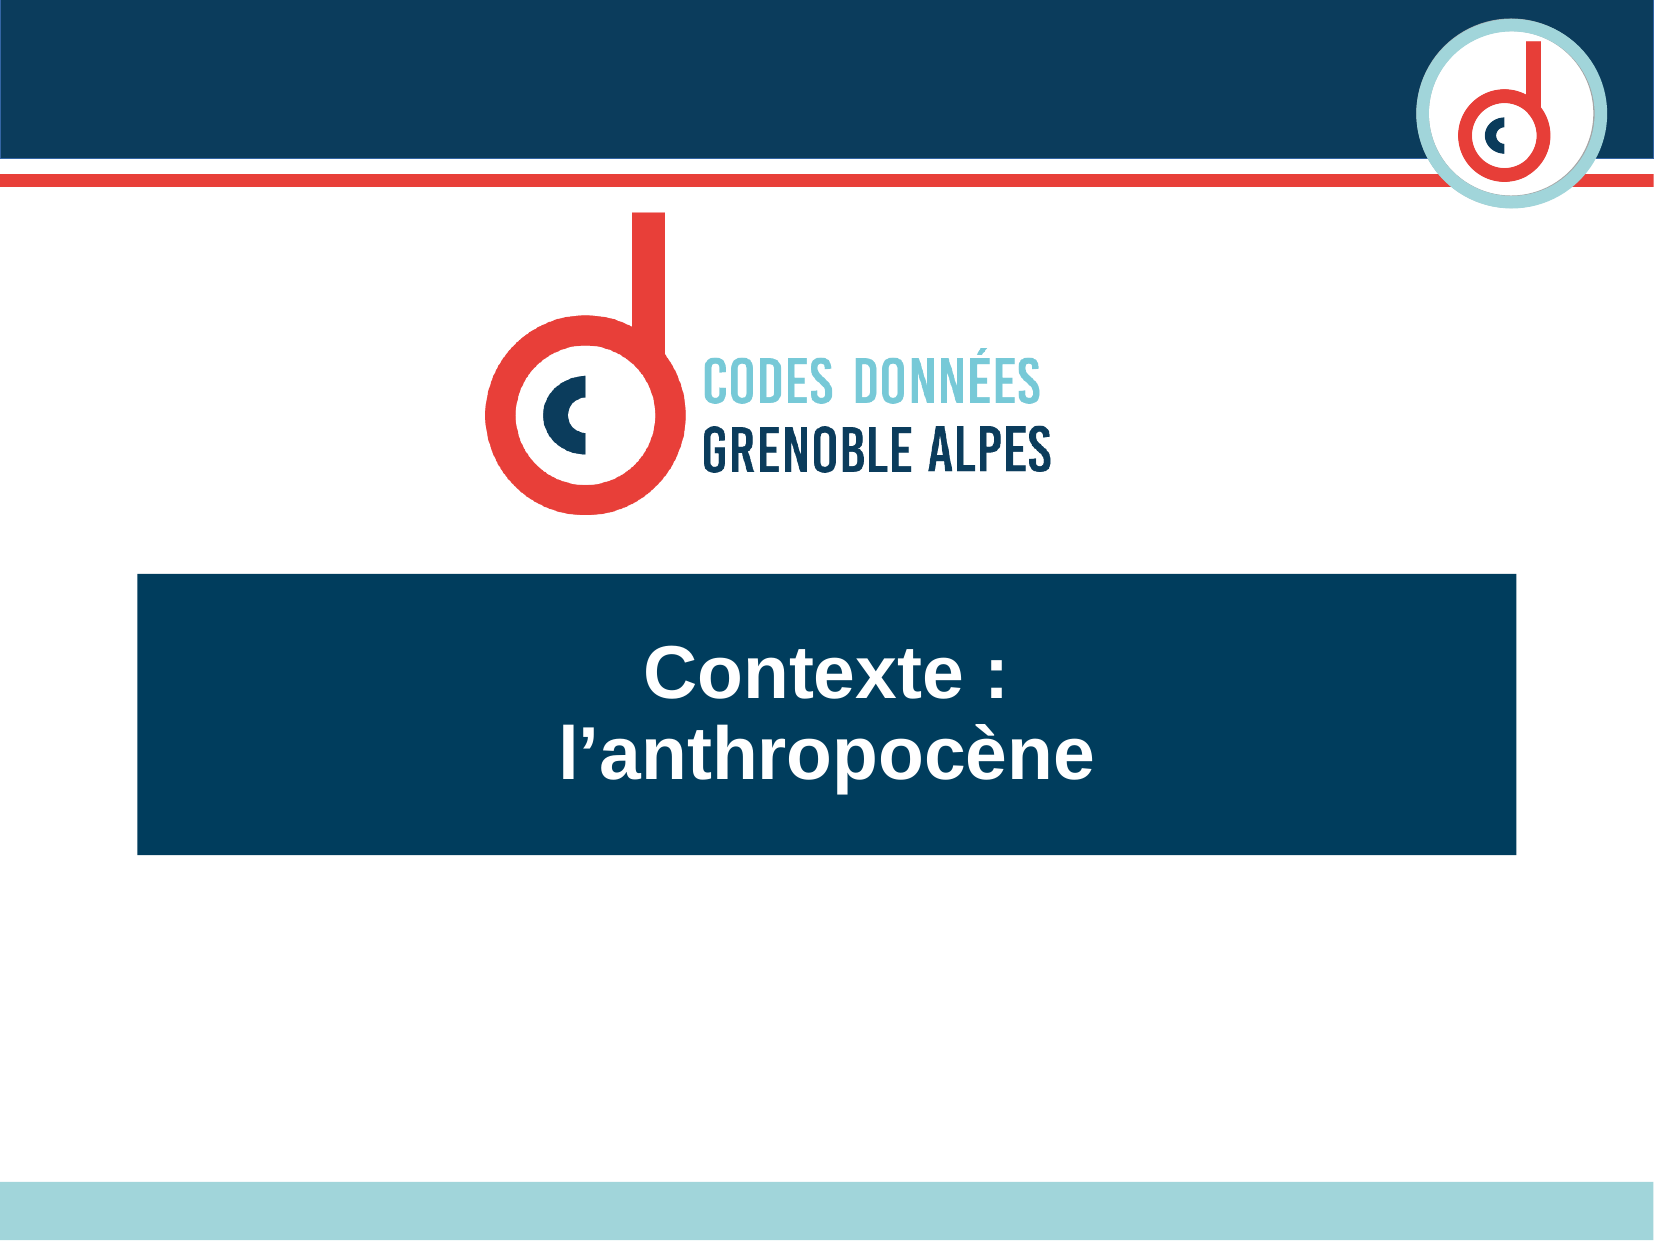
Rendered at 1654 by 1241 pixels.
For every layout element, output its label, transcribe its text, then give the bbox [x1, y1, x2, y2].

title Contexte : l’anthropocène [137, 573, 1517, 856]
picture [485, 212, 1169, 515]
